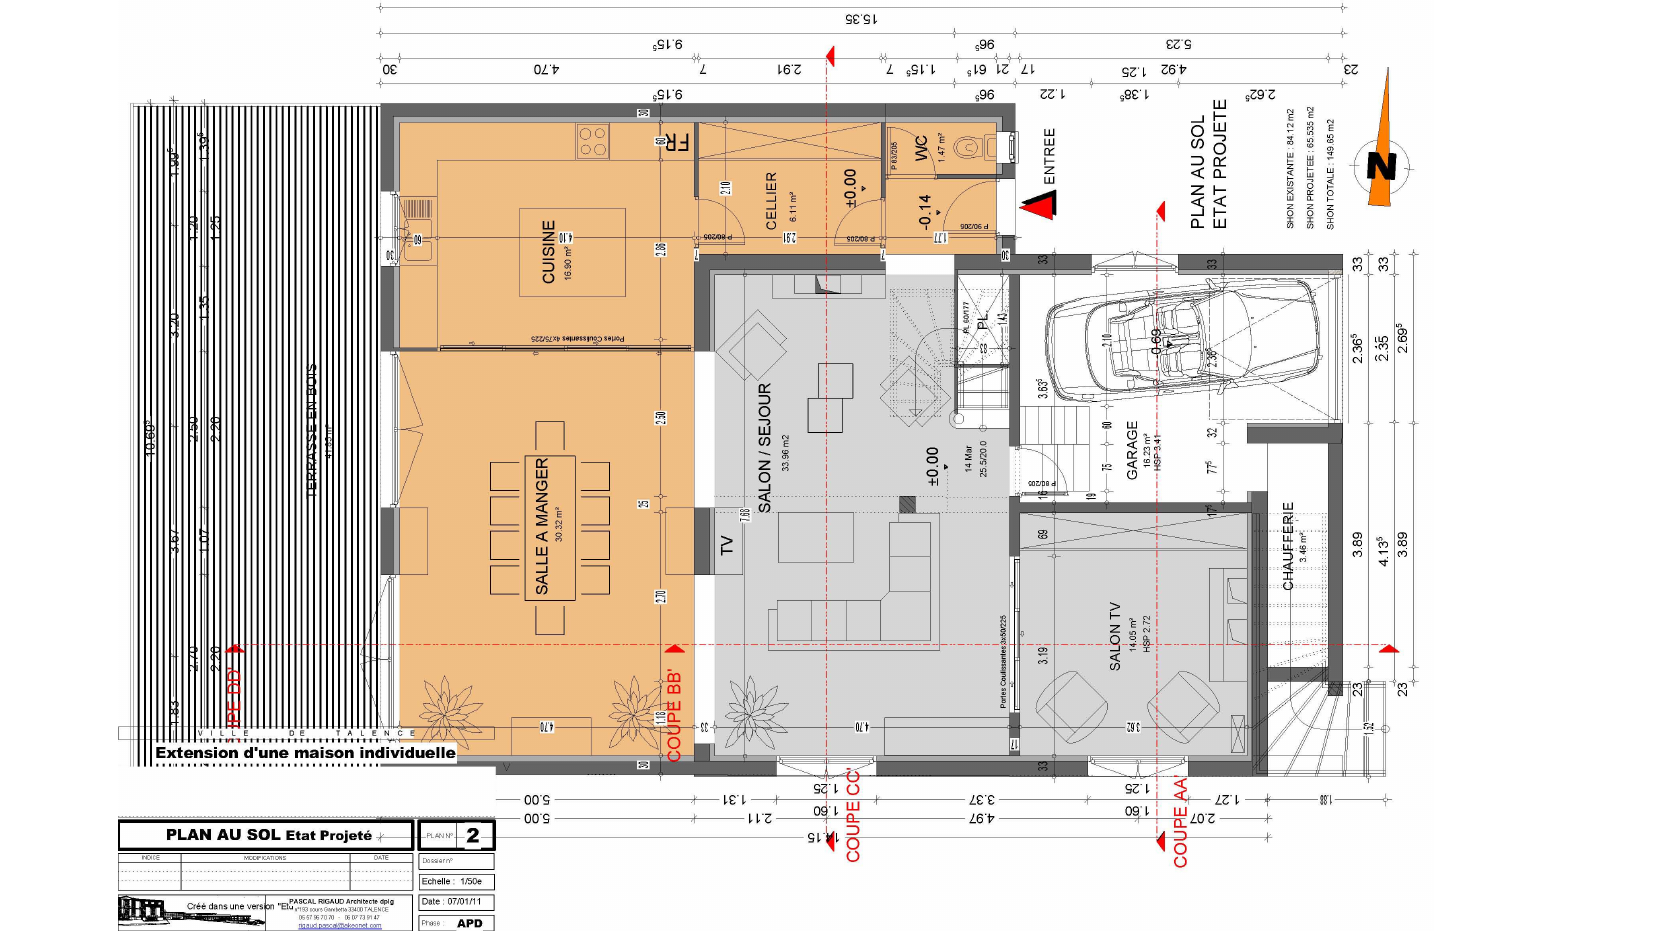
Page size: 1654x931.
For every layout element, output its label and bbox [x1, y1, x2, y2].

picture [118, 0, 1434, 931]
